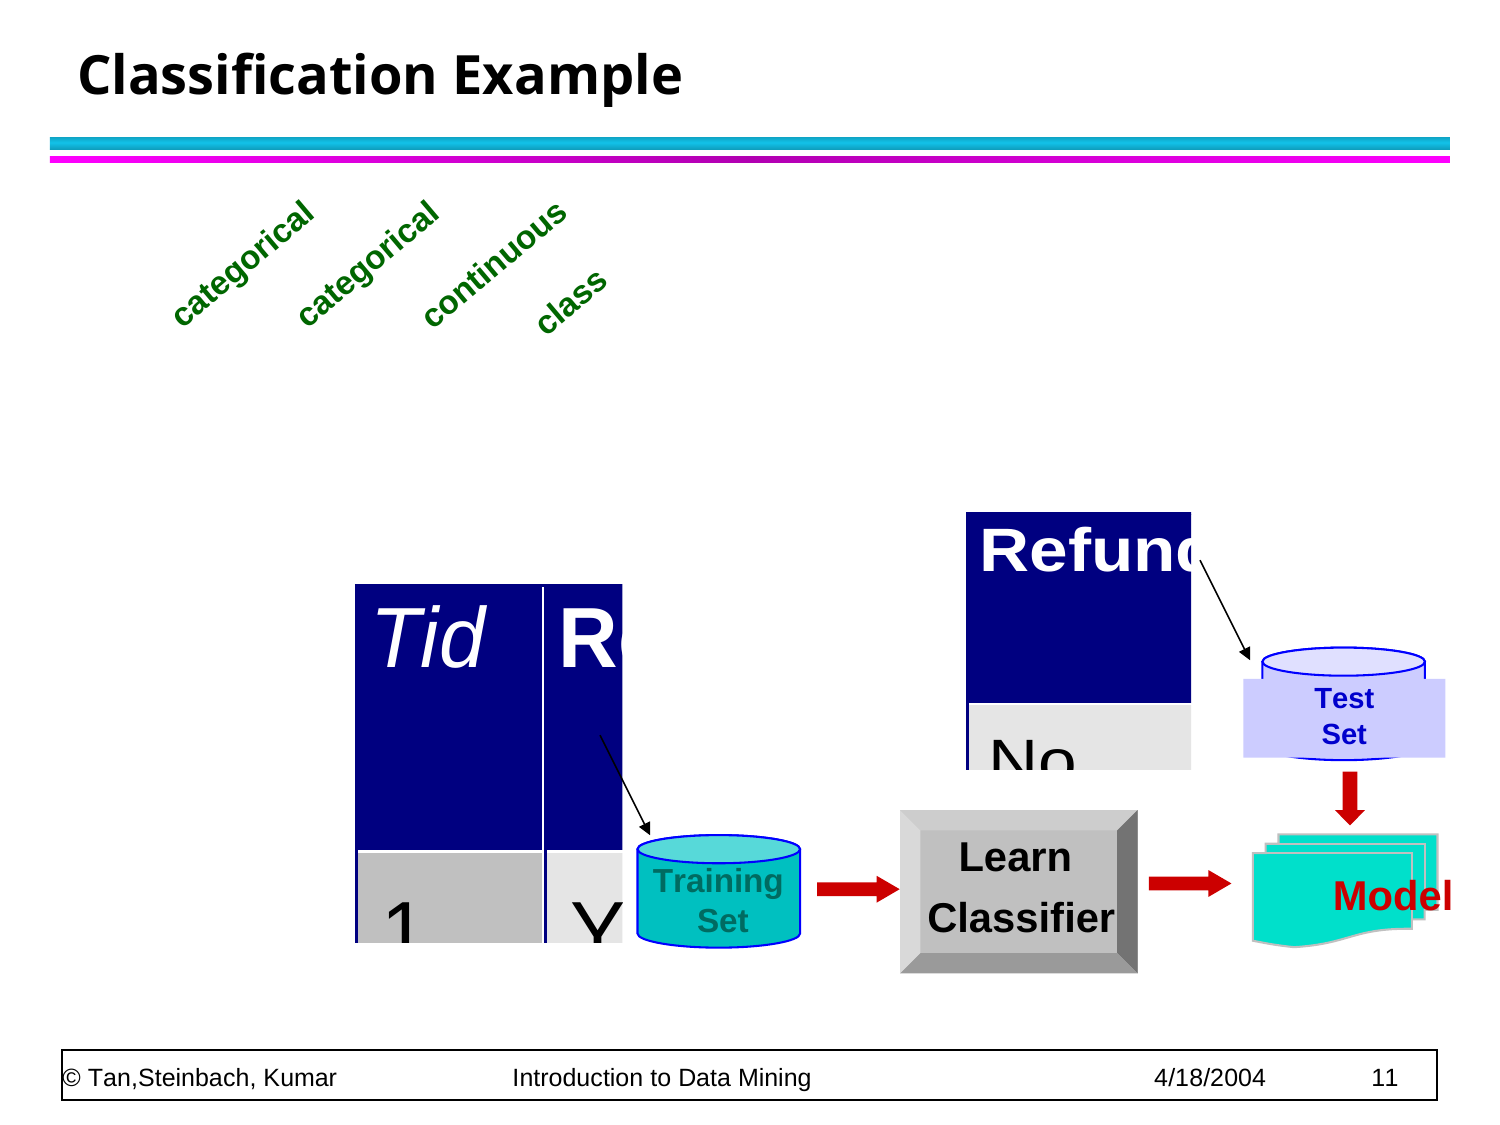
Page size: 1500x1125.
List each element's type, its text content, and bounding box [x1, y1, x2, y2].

title Classification Example [62, 22, 1421, 113]
text_box Model [1205, 861, 1469, 927]
text_box [901, 949, 1138, 974]
text_box [818, 877, 898, 901]
text_box Training Set [581, 859, 856, 947]
text_box [1252, 834, 1438, 861]
text_box Learn Classifier [856, 822, 1187, 949]
text_box [1149, 871, 1230, 896]
text_box Test Set [1243, 678, 1446, 758]
chart [699, 335, 1192, 770]
text_box continuous [352, 137, 633, 388]
text_box categorical [226, 138, 505, 387]
text_box [1125, 810, 1138, 822]
text_box [782, 850, 801, 859]
text_box [637, 850, 655, 859]
text_box [1337, 772, 1363, 824]
text_box [1262, 663, 1425, 678]
text_box class [465, 206, 674, 395]
text_box [1252, 927, 1412, 948]
text_box categorical [101, 138, 380, 387]
chart [37, 337, 623, 943]
